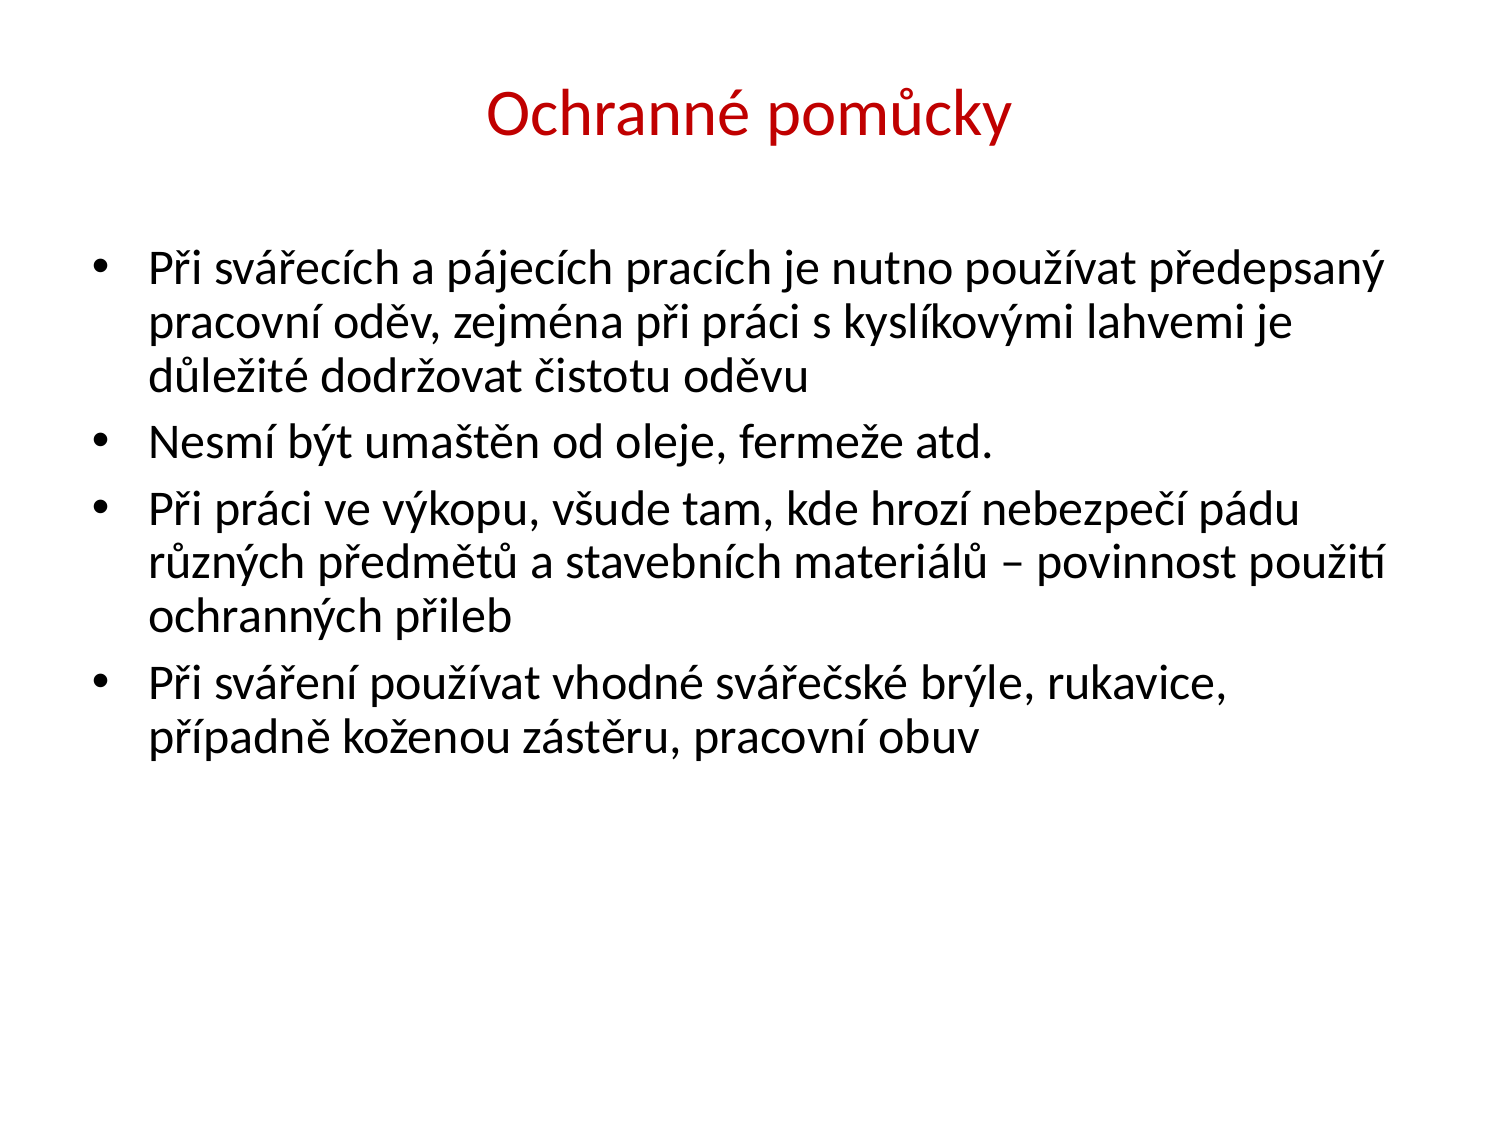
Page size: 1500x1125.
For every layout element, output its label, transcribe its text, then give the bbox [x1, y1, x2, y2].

list Při svářecích a pájecích pracích je nutno používat předepsaný pracovní oděv, zejména při práci s kyslíkovými lahvemi je důležité dodržovat čistotu oděvu Nesmí být umaštěn od oleje, fermeže atd. Při práci ve výkopu, všude tam, kde hrozí nebezpečí pádu různých předmětů a stavebních materiálů – povinnost použití ochranných přileb Při sváření používat vhodné svářečské brýle, rukavice, případně koženou zástěru, pracovní obuv [76, 233, 1427, 1012]
title Ochranné pomůcky [75, 45, 1426, 173]
